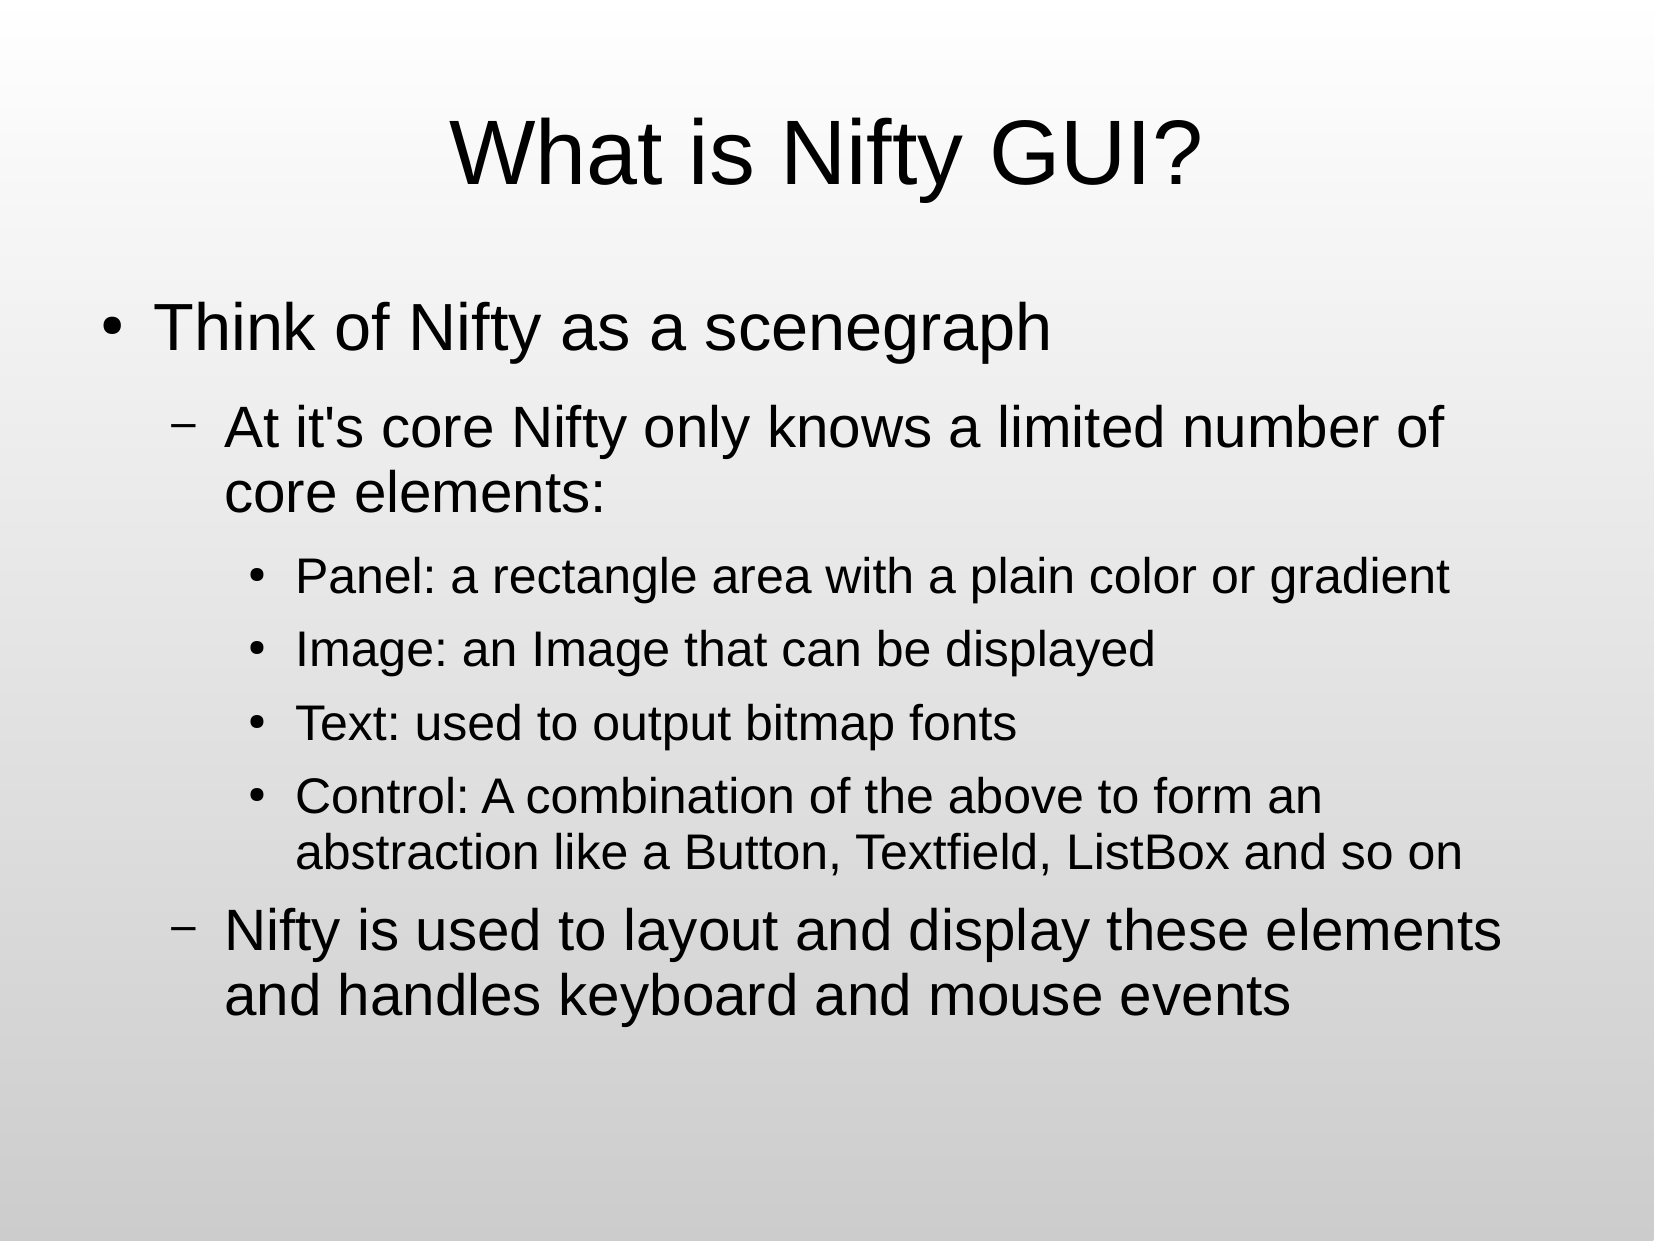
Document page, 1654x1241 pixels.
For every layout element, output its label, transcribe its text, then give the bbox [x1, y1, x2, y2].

title What is Nifty GUI? [82, 49, 1571, 257]
list Think of Nifty as a scenegraph At it's core Nifty only knows a limited number of core elements: Panel: a rectangle area with a plain color or gradient Image: an Image that can be displayed Text: used to output bitmap fonts Control: A combination of the above to form an abstraction like a Button, Textfield, ListBox and so on Nifty is used to layout and display these elements and handles keyboard and mouse events [82, 290, 1571, 1109]
